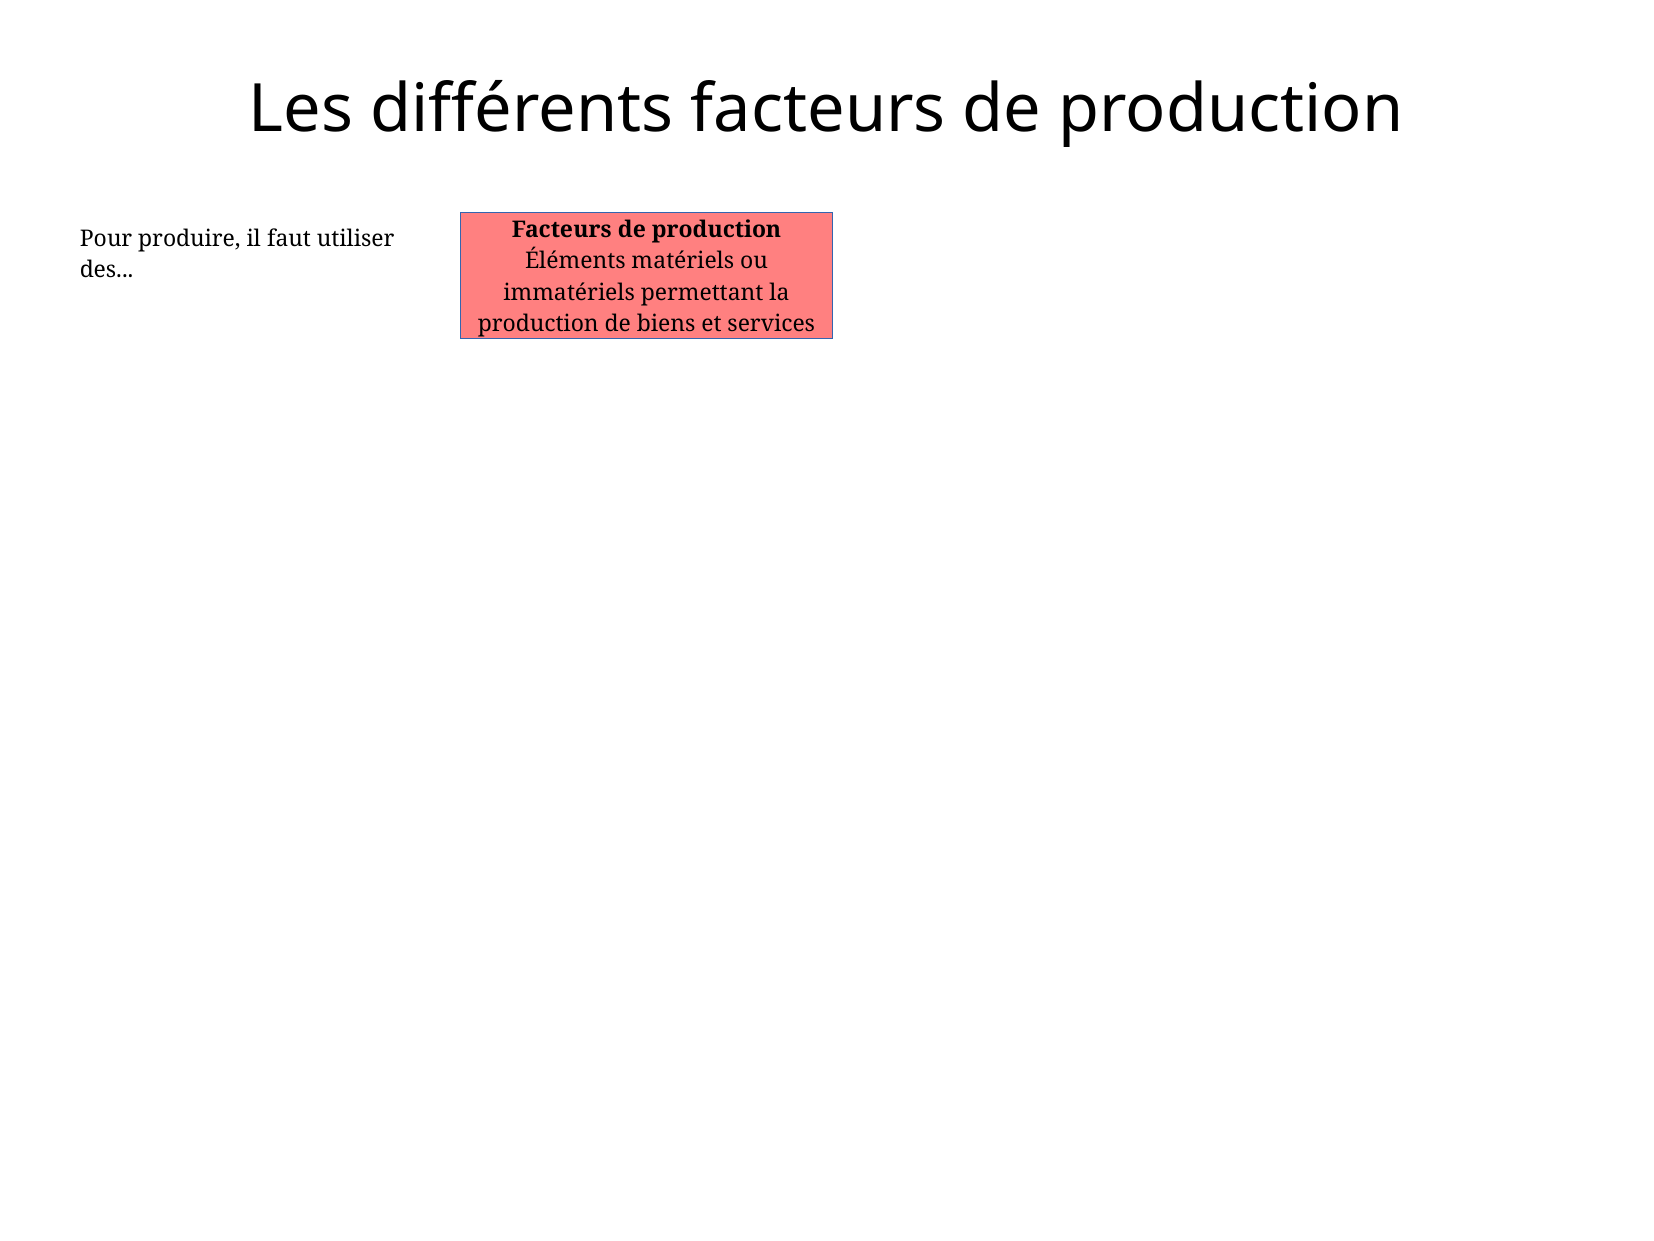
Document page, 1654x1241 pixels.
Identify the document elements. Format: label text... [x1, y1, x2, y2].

text_box Pour produire, il faut utiliser des... [64, 214, 455, 272]
title Les différents facteurs de production [82, 46, 1571, 166]
text_box Facteurs de production Éléments matériels ou immatériels permettant la production de biens et services [460, 212, 833, 339]
